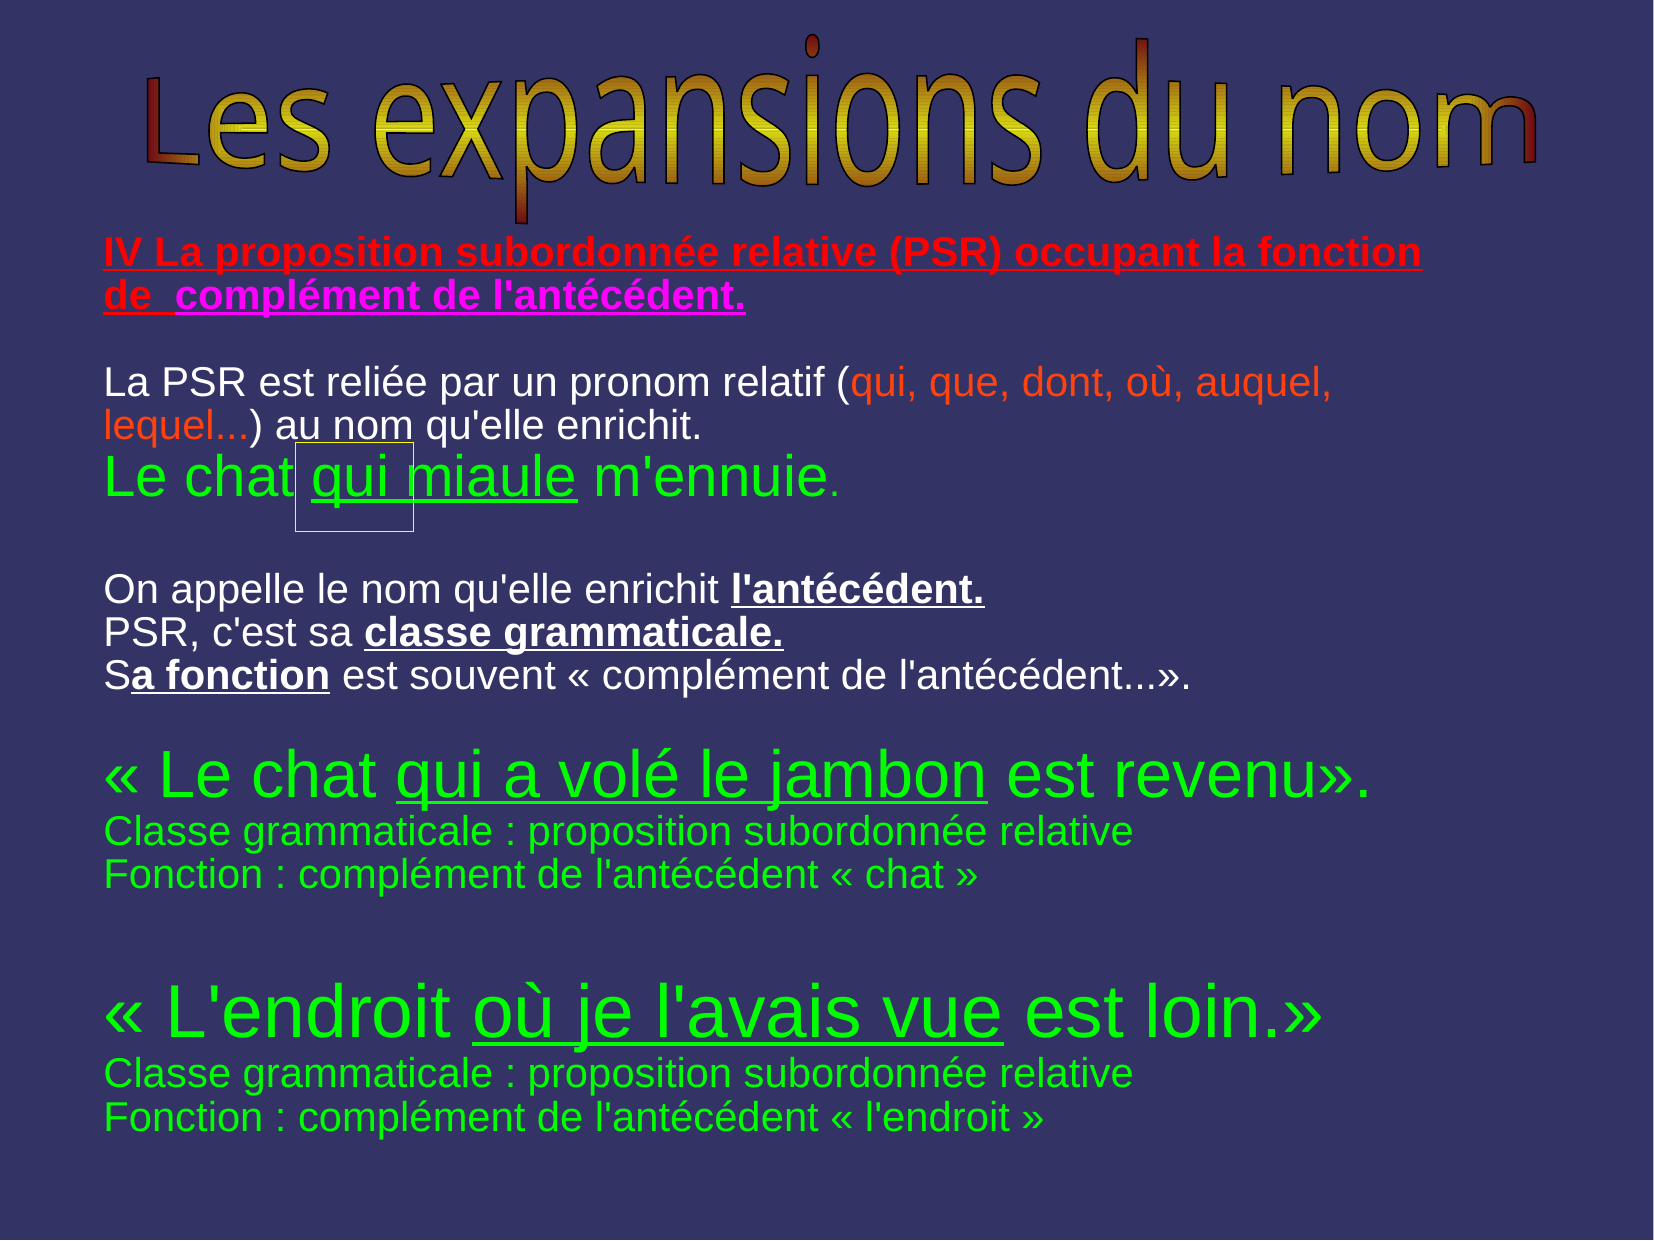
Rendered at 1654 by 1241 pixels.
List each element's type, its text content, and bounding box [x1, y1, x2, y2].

text_box Les expansions du nom [589, 76, 646, 184]
text_box Les expansions du nom [375, 84, 434, 177]
text_box Les expansions du nom [835, 73, 900, 187]
text_box Les expansions du nom [1437, 93, 1536, 168]
text_box Les expansions du nom [1168, 81, 1227, 180]
text_box Les expansions du nom [666, 74, 725, 184]
text_box Les expansions du nom [280, 88, 330, 172]
text_box Les expansions du nom [208, 92, 268, 169]
text_box Les expansions du nom [515, 78, 577, 224]
text_box Les expansions du nom [917, 74, 975, 185]
text_box Les expansions du nom [1356, 89, 1420, 172]
text_box Les expansions du nom [439, 81, 503, 179]
text_box Les expansions du nom [1086, 38, 1148, 183]
text_box Les expansions du nom [741, 73, 790, 187]
text_box Les expansions du nom [806, 75, 818, 185]
text_box Les expansions du nom [147, 77, 199, 165]
text_box Les expansions du nom [991, 75, 1041, 186]
text_box IV La proposition subordonnée relative (PSR) occupant la fonction de complément de l'antécédent. La PSR est reliée par un pronom relatif (qui, que, dont, où, auquel, lequel...) au nom qu'elle enrichit. Le chat qui miaule m'ennuie. On appelle le nom qu'elle enrichit l'antécédent. PSR, c'est sa classe grammaticale. Sa fonction est souvent « complément de l'antécédent...». « Le chat qui a volé le jambon est revenu». Classe grammaticale : proposition subordonnée relative Fonction : complément de l'antécédent « chat » « L'endroit où je l'avais vue est loin.» Classe grammaticale : proposition subordonnée relative Fonction : complément de l'antécédent « l'endroit » [88, 224, 1447, 1241]
text_box Les expansions du nom [1281, 85, 1340, 175]
